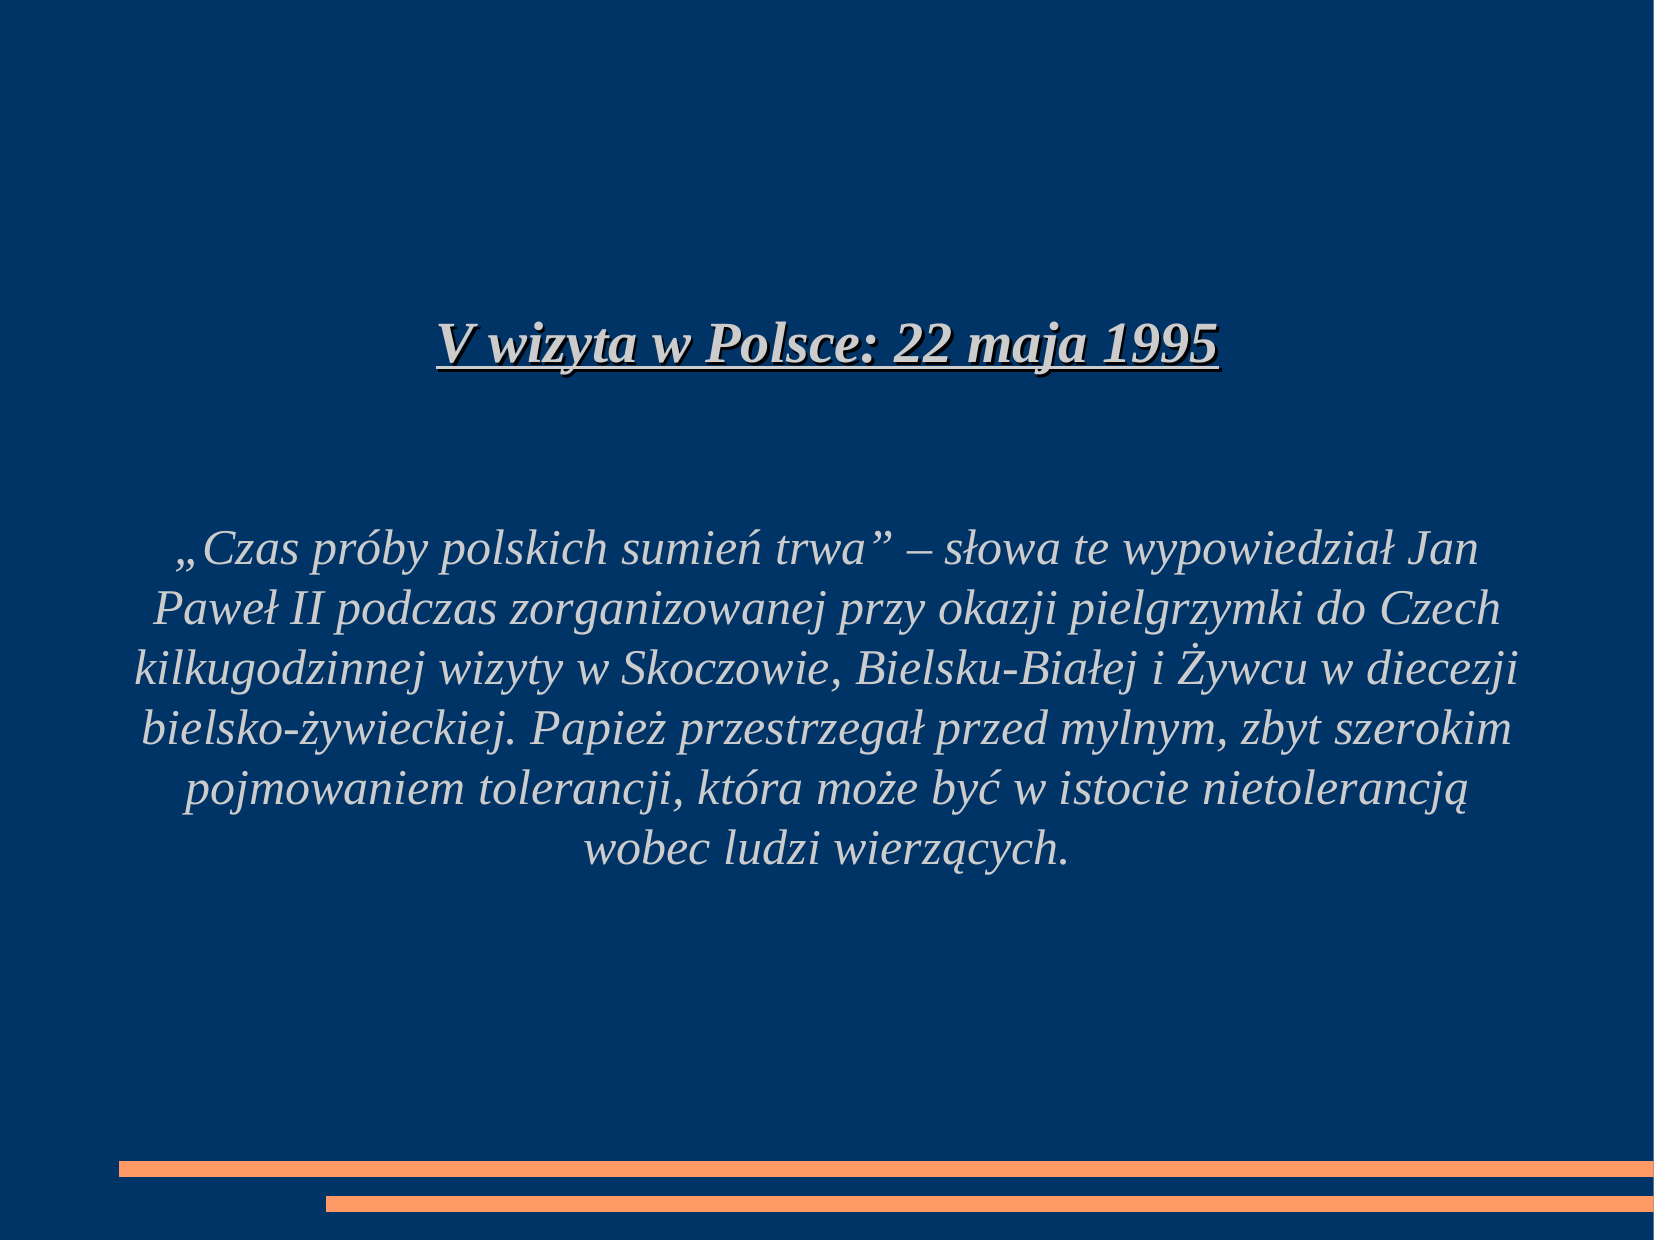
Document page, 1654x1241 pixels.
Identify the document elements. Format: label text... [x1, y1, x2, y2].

subtitle V wizyta w Polsce: 22 maja 1995 „Czas próby polskich sumień trwa” – słowa te wypowiedział Jan Paweł II podczas zorganizowanej przy okazji pielgrzymki do Czech kilkugodzinnej wizyty w Skoczowie, Bielsku-Białej i Żywcu w diecezji bielsko-żywieckiej. Papież przestrzegał przed mylnym, zbyt szerokim pojmowaniem tolerancji, która może być w istocie nietolerancją wobec ludzi wierzących. [121, 46, 1534, 1132]
